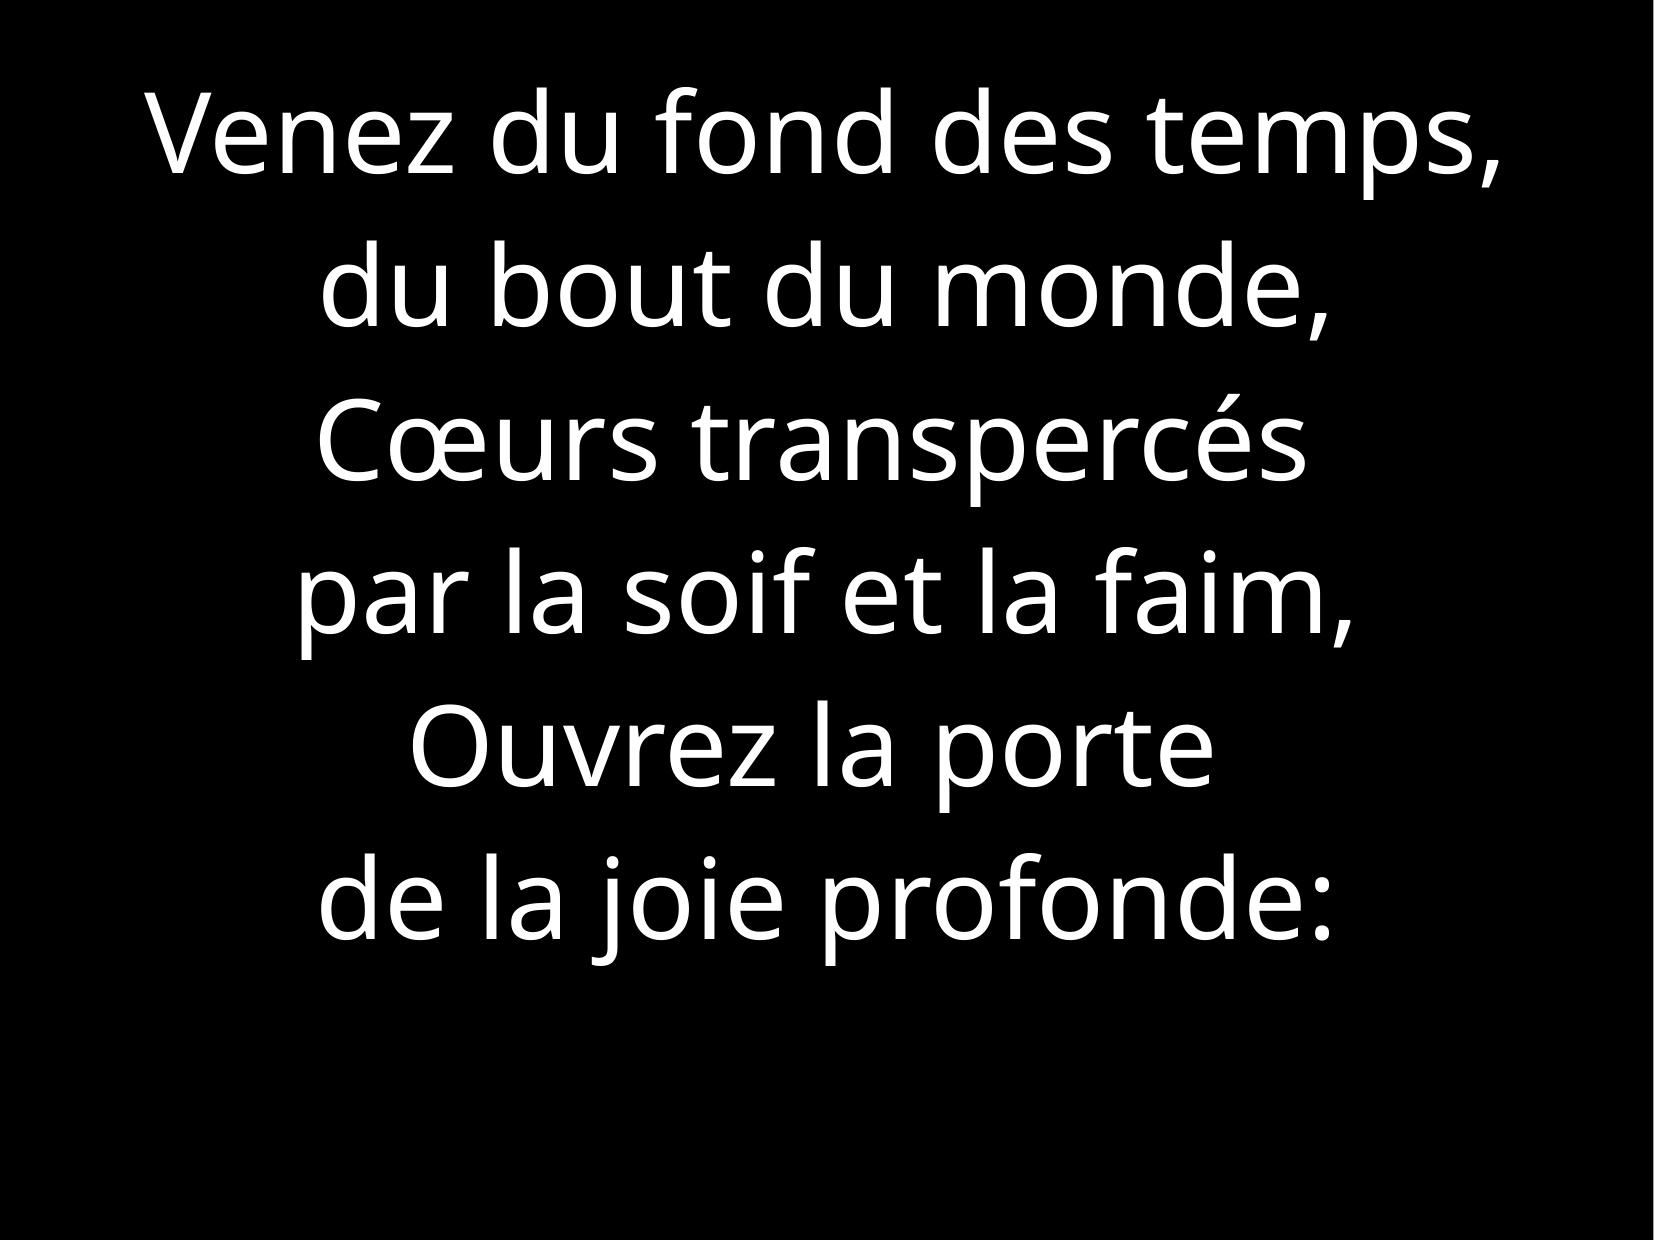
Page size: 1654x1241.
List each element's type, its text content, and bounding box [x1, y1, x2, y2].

subtitle Venez du fond des temps, du bout du monde, Cœurs transpercés par la soif et la faim, Ouvrez la porte de la joie profonde: [82, 40, 1571, 1139]
